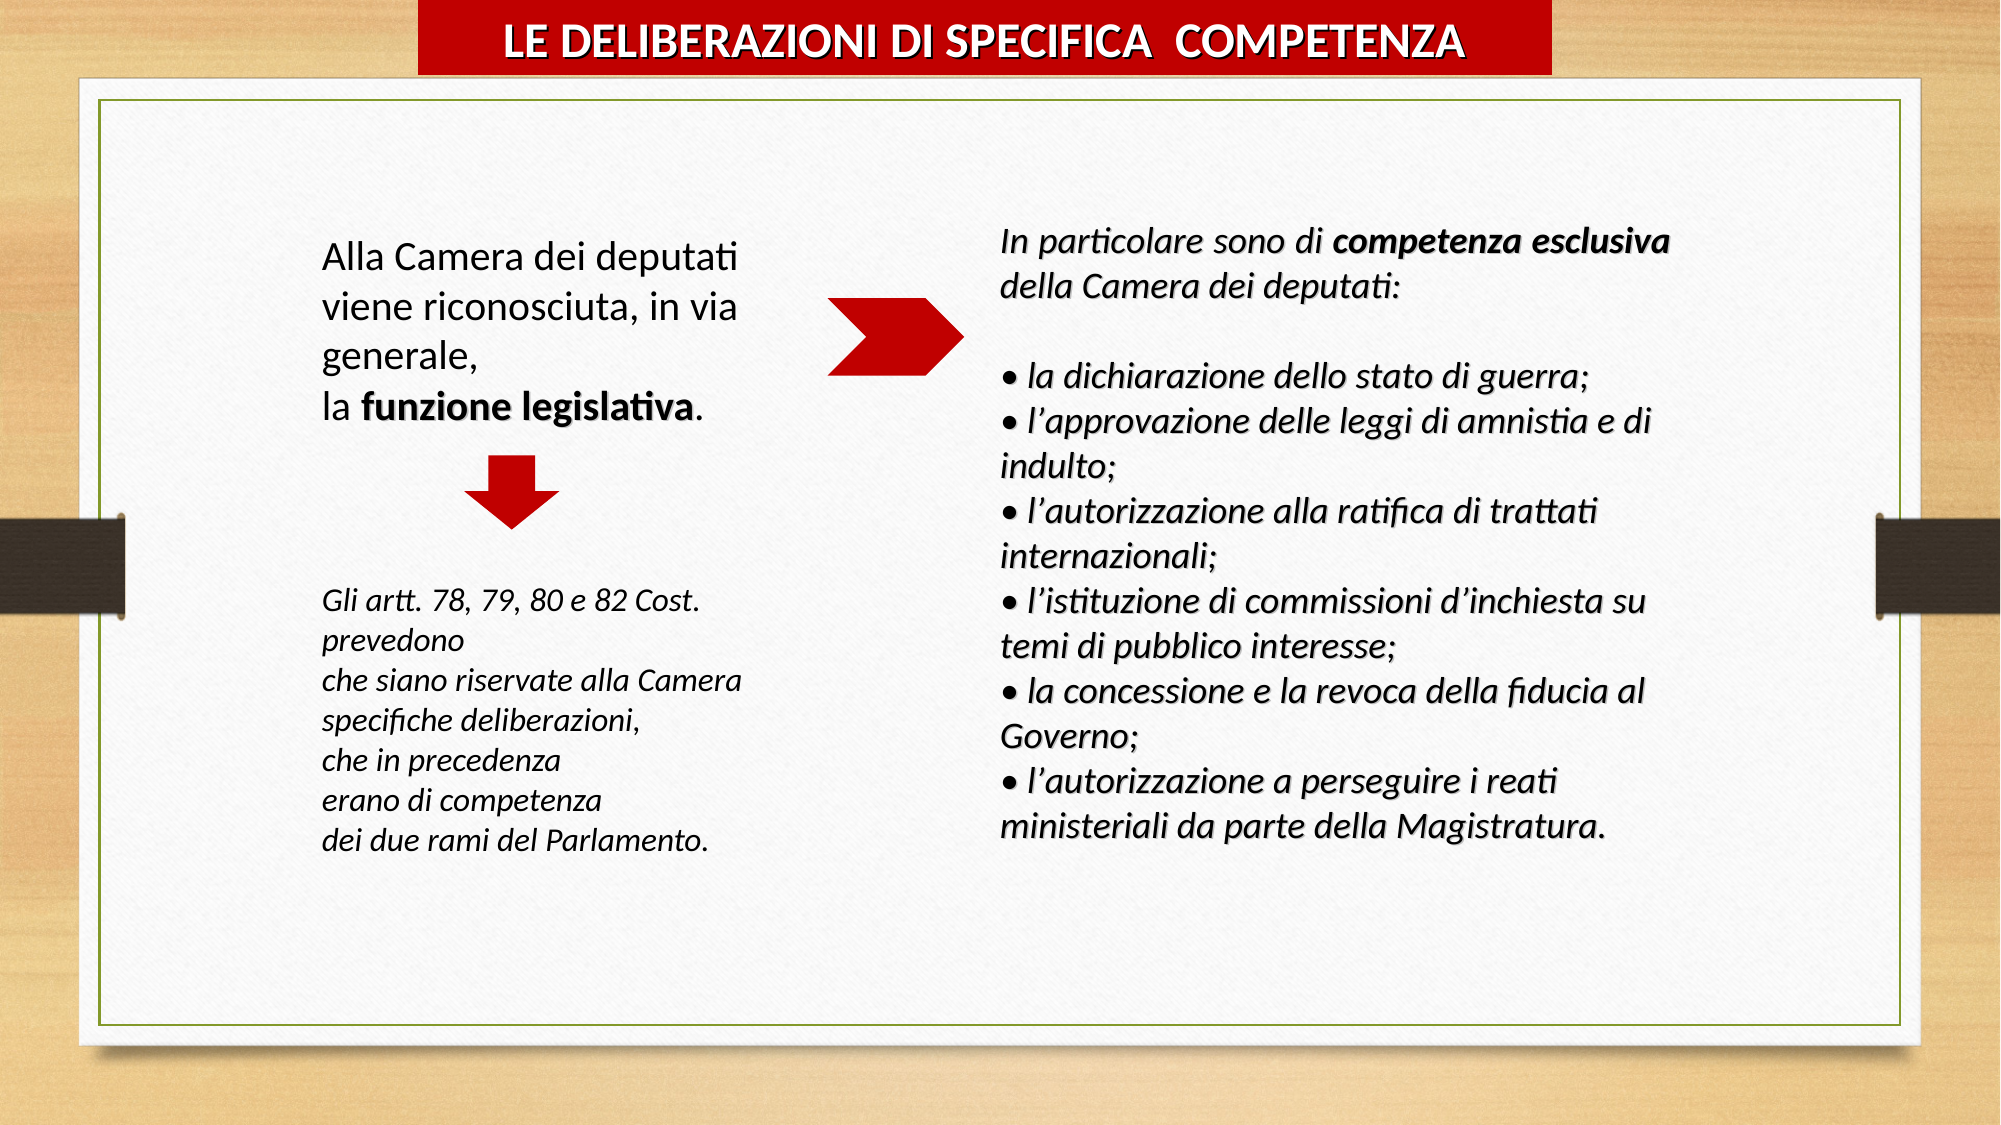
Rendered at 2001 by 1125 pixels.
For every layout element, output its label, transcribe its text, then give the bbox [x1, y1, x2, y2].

text_box In particolare sono di competenza esclusiva della Camera dei deputati: • la dichiarazione dello stato di guerra; • l’approvazione delle leggi di amnistia e di indulto; • l’autorizzazione alla ratifica di trattati internazionali; • l’istituzione di commissioni d’inchiesta su temi di pubblico interesse; • la concessione e la revoca della fiducia al Governo; • l’autorizzazione a perseguire i reati ministeriali da parte della Magistratura. [984, 208, 1687, 905]
text_box Alla Camera dei deputati viene riconosciuta, in via generale, la funzione legislativa. Gli artt. 78, 79, 80 e 82 Cost. prevedono che siano riservate alla Camera specifiche deliberazioni, che in precedenza erano di competenza dei due rami del Parlamento. [307, 171, 846, 916]
text_box [467, 456, 557, 529]
text_box LE DELIBERAZIONI DI SPECIFICA COMPETENZA [418, 0, 1552, 75]
text_box [830, 299, 963, 375]
